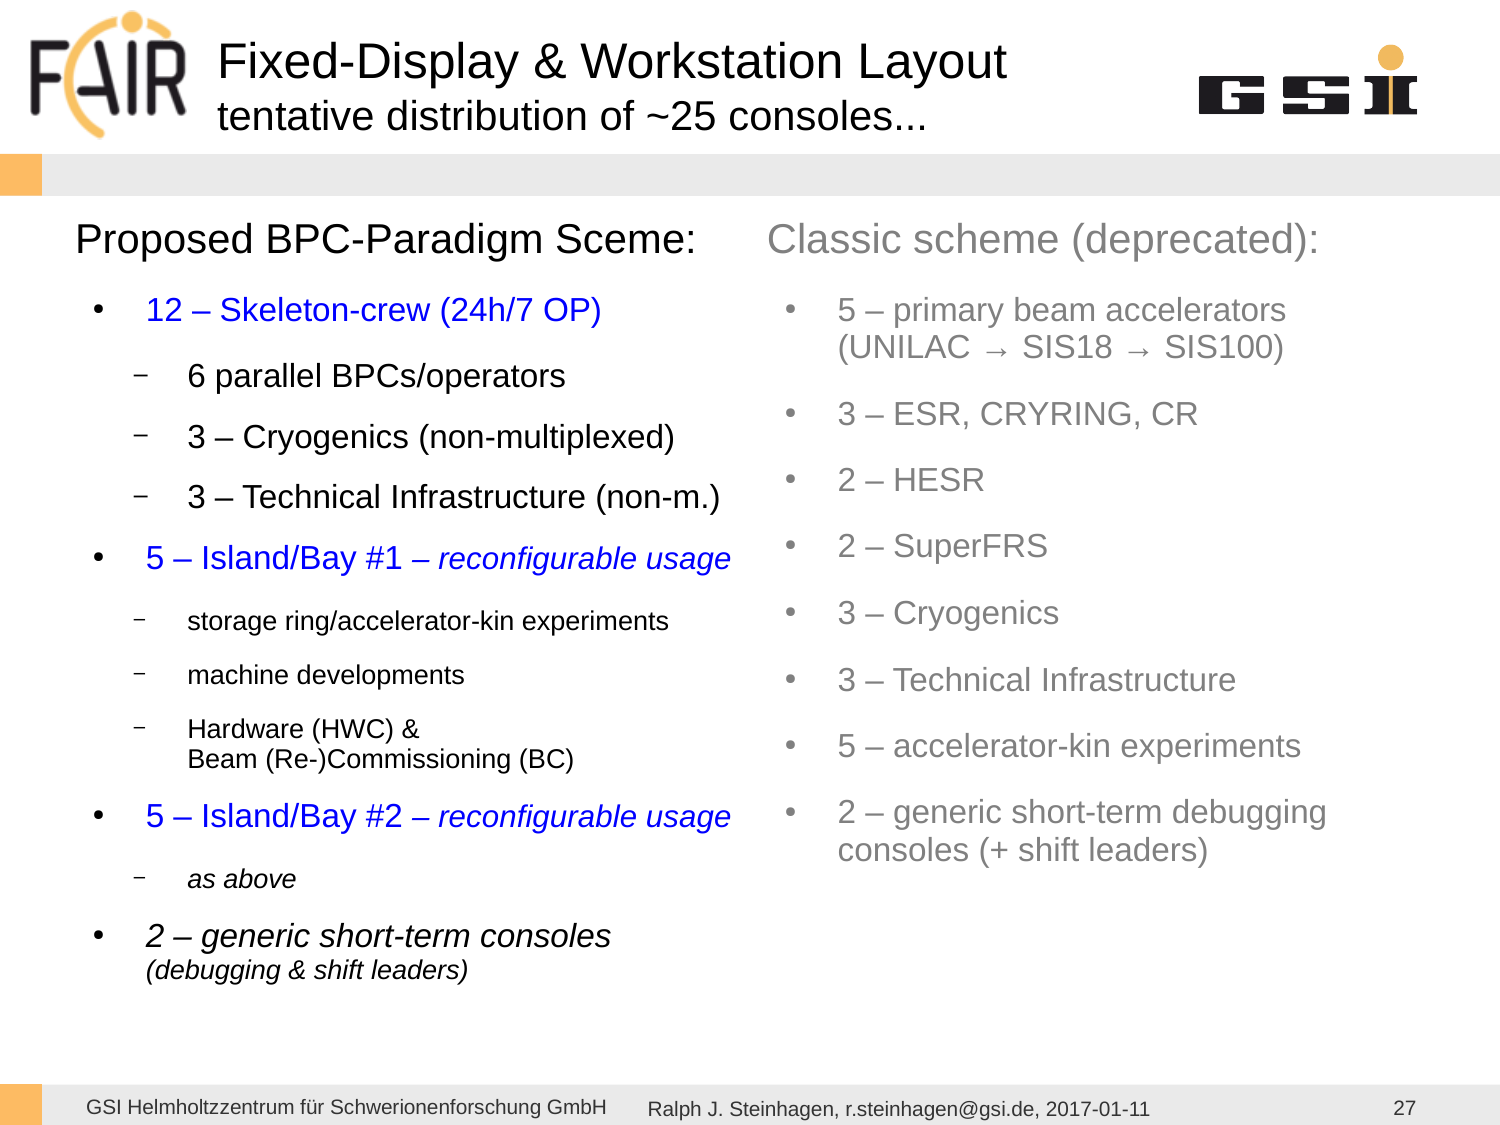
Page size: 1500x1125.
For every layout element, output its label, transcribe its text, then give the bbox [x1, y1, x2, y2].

text_box [744, 200, 1477, 1052]
picture [1197, 42, 1419, 117]
list Proposed BPC-Paradigm Sceme: 12 – Skeleton-crew (24h/7 OP) 6 parallel BPCs/operators 3 – Cryogenics (non-multiplexed) 3 – Technical Infrastructure (non-m.) 5 – Island/Bay #1 – reconfigurable usage storage ring/accelerator-kin experiments machine developments Hardware (HWC) & Beam (Re-)Commissioning (BC) 5 – Island/Bay #2 – reconfigurable usage as above 2 – generic short-term consoles (debugging & shift leaders) [75, 215, 734, 1055]
title Fixed-Display & Workstation Layout tentative distribution of ~25 consoles... [217, 20, 1180, 147]
picture [30, 9, 187, 141]
